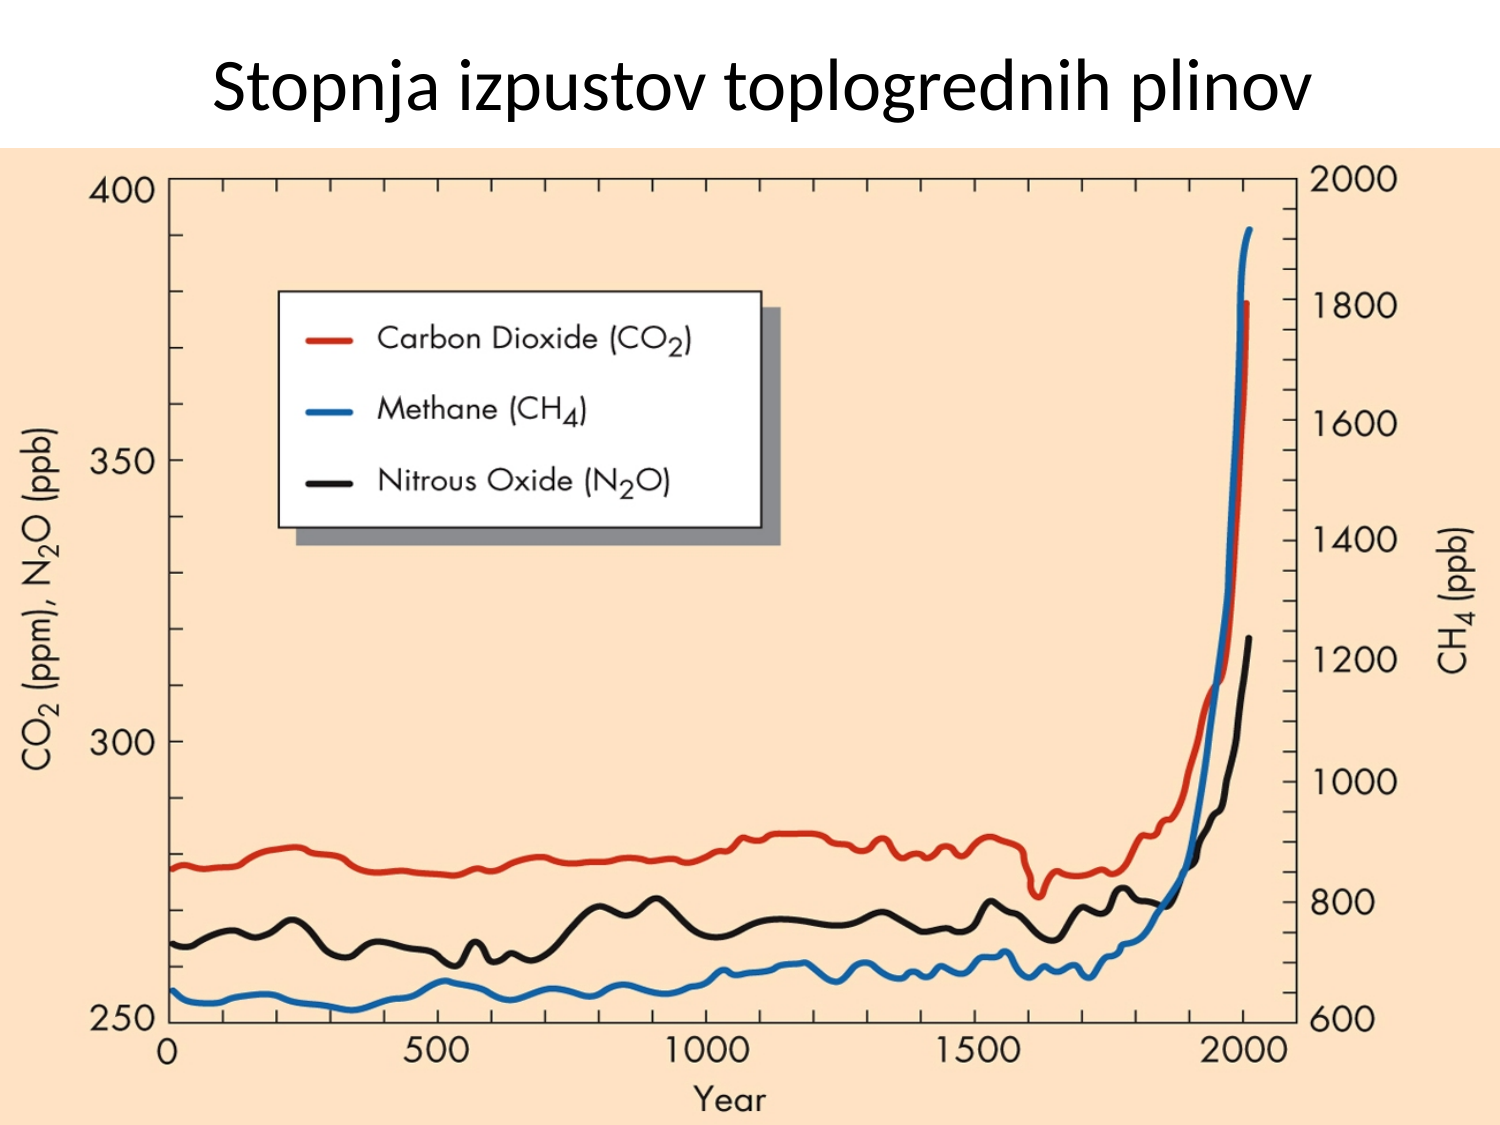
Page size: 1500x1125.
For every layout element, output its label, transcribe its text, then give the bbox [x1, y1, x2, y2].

picture [0, 148, 1500, 1125]
title Stopnja izpustov toplogrednih plinov [88, 0, 1439, 148]
